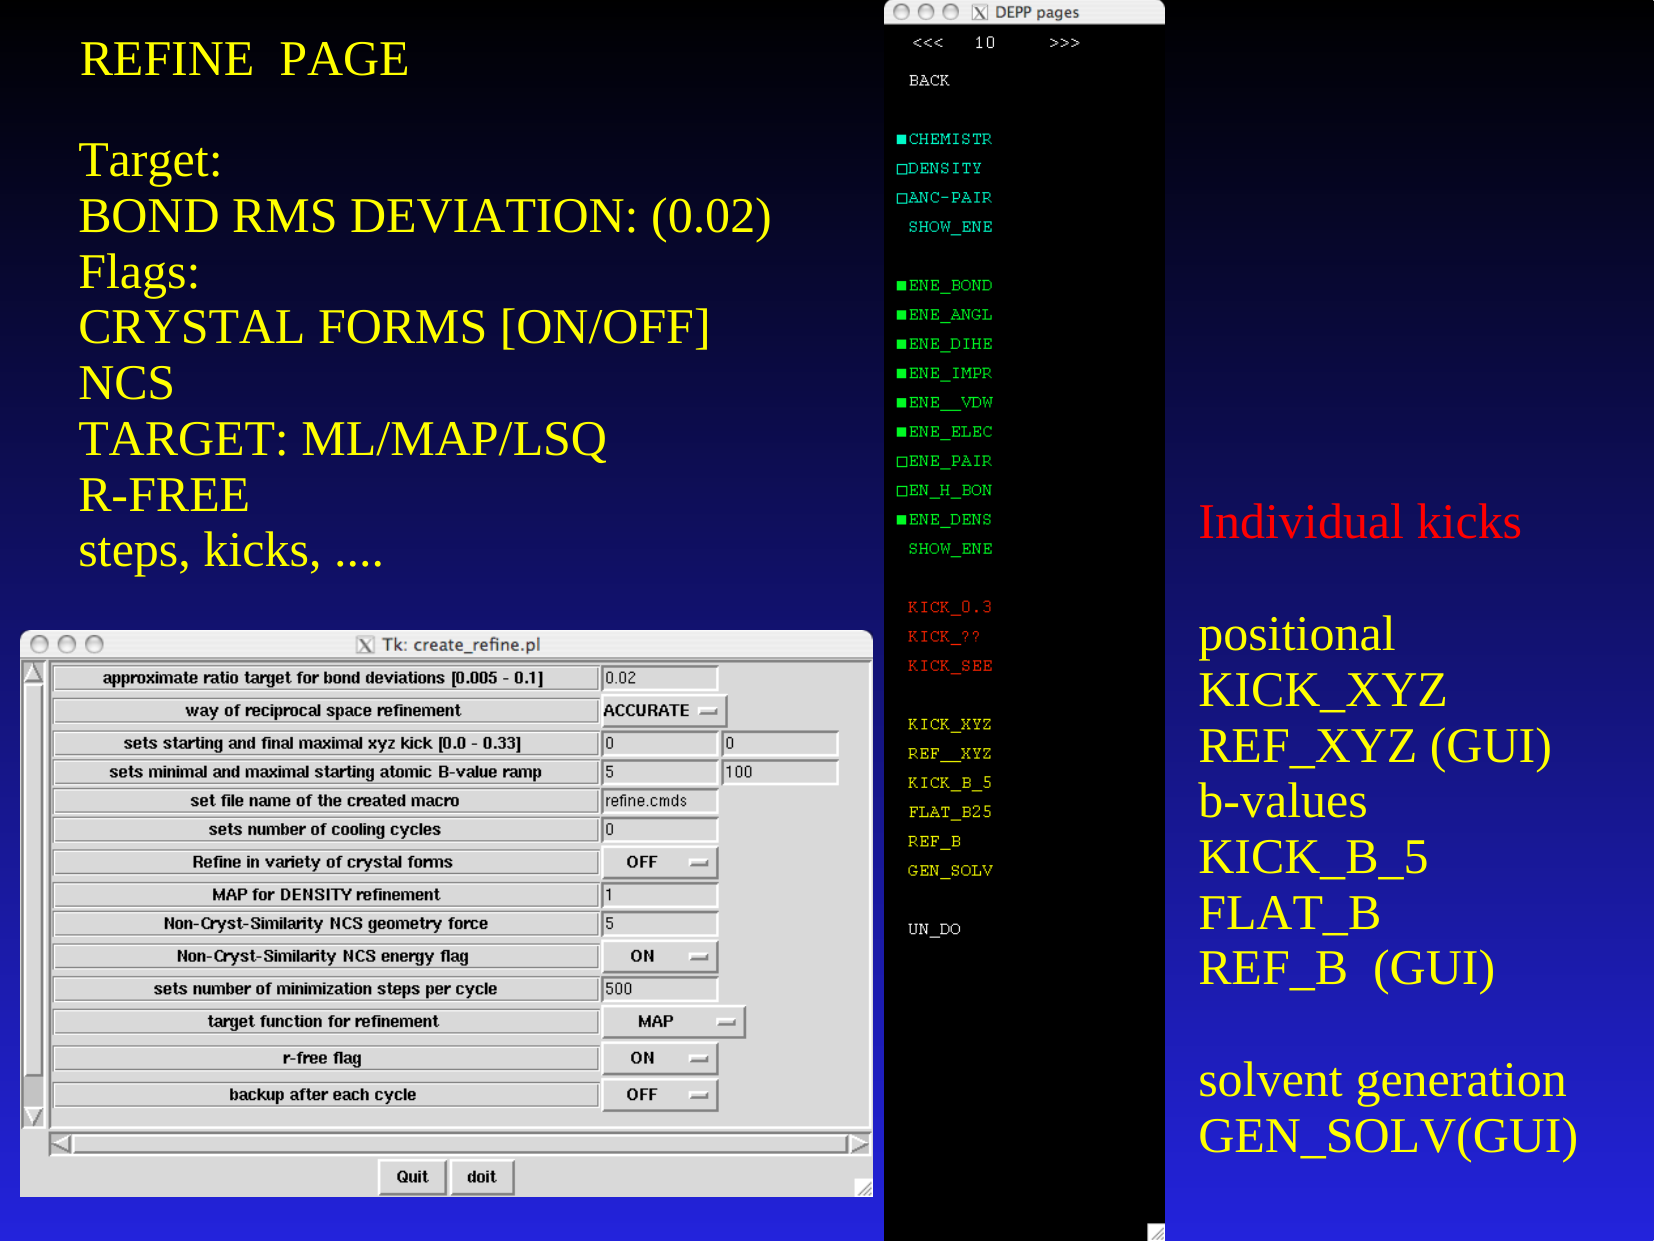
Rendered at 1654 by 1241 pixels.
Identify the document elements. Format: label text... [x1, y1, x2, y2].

text_box REFINE PAGE [65, 23, 703, 94]
picture [884, 0, 1165, 1241]
text_box Individual kicks positional KICK_XYZ REF_XYZ (GUI) b-values KICK_B_5 FLAT_B REF_B (GUI) solvent generation GEN_SOLV(GUI) [1183, 487, 1654, 1227]
text_box Target: BOND RMS DEVIATION: (0.02) Flags: CRYSTAL FORMS [ON/OFF] NCS TARGET: ML/MAP/LSQ R-FREE steps, kicks, .... [63, 124, 884, 859]
picture [20, 630, 873, 1197]
text_box [1165, 203, 1522, 596]
